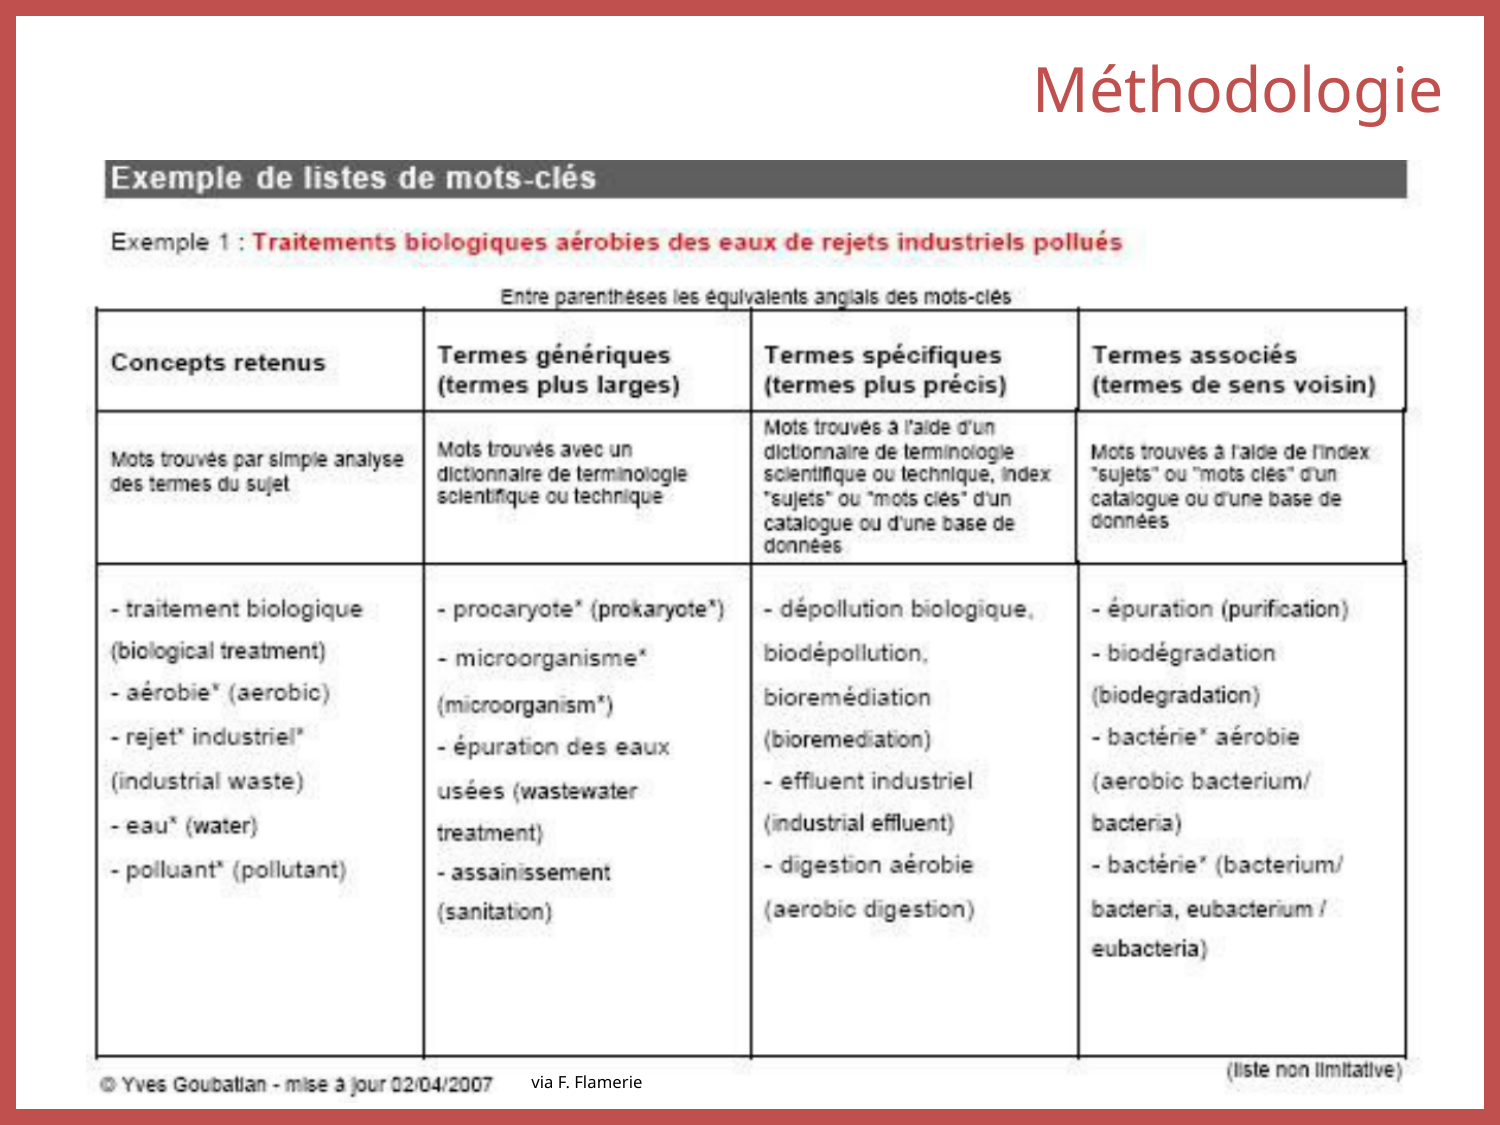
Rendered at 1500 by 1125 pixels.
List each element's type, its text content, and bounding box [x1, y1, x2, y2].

text_box Méthodologie [108, 42, 1459, 161]
text_box via F. Flamerie [516, 1064, 694, 1100]
text_box [0, 0, 1500, 1125]
picture [86, 160, 1424, 1103]
